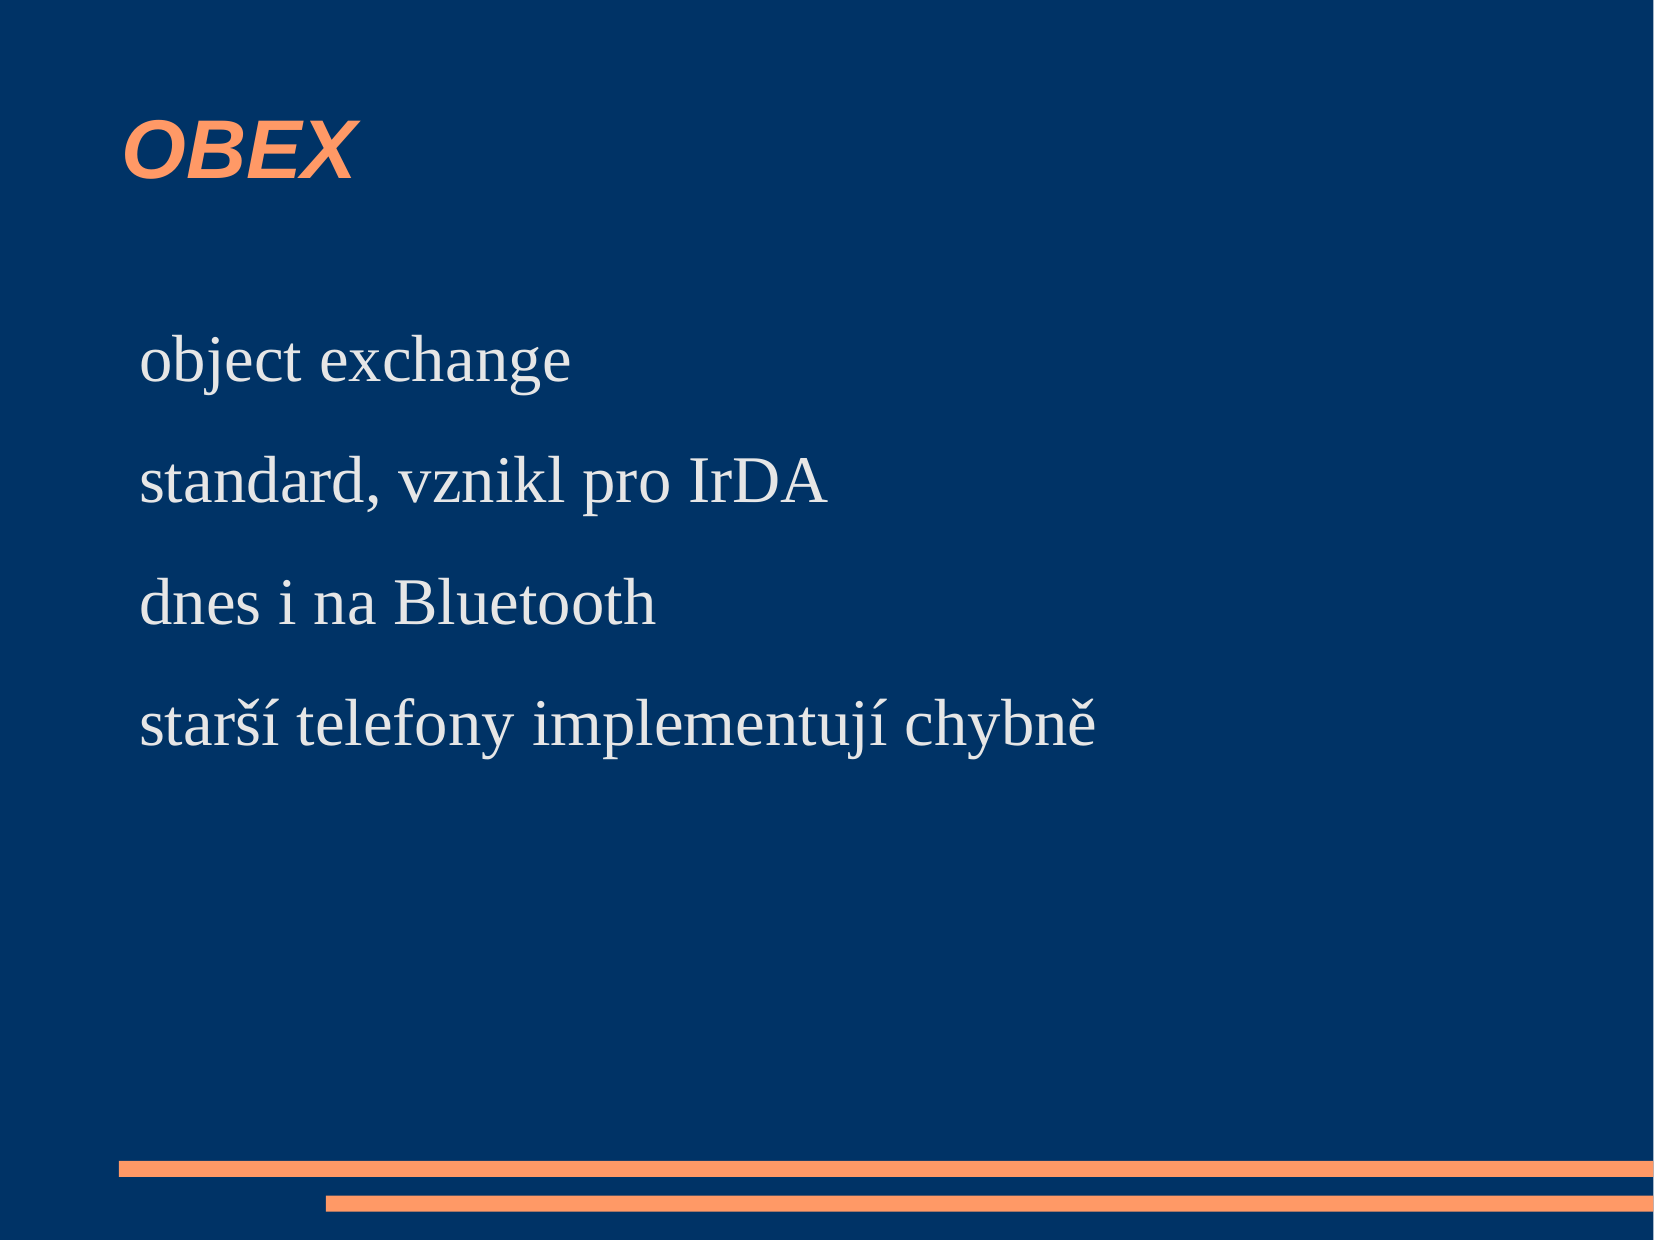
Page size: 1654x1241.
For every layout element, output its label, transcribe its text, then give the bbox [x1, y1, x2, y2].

title OBEX [121, 46, 1534, 254]
list object exchange standard, vznikl pro IrDA dnes i na Bluetooth starší telefony implementují chybně [121, 322, 1561, 1133]
